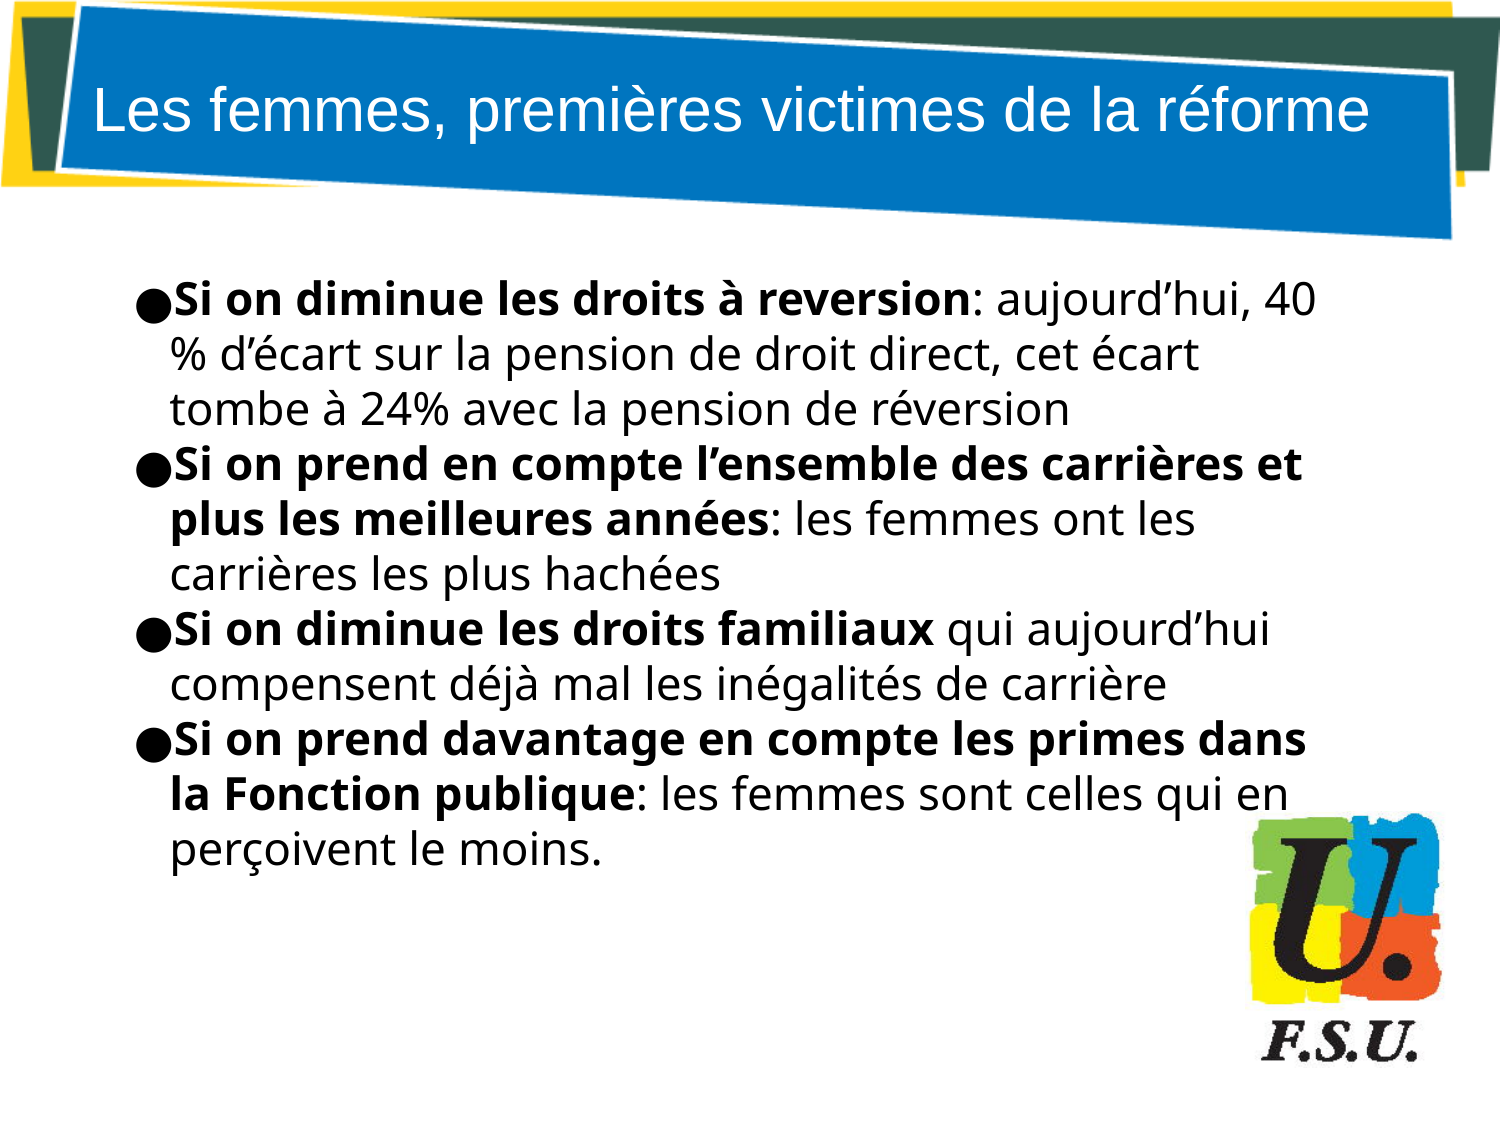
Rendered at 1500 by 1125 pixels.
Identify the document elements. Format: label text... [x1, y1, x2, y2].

picture [1245, 811, 1448, 1068]
picture [0, 0, 1500, 245]
text_box Les femmes, premières victimes de la réforme [77, 53, 1398, 185]
text_box Si on diminue les droits à reversion: aujourd’hui, 40 % d’écart sur la pension de droit direct, cet écart tombe à 24% avec la pension de réversion Si on prend en compte l’ensemble des carrières et plus les meilleures années: les femmes ont les carrières les plus hachées Si on diminue les droits familiaux qui aujourd’hui compensent déjà mal les inégalités de carrière Si on prend davantage en compte les primes dans la Fonction publique: les femmes sont celles qui en perçoivent le moins. [119, 262, 1368, 1073]
